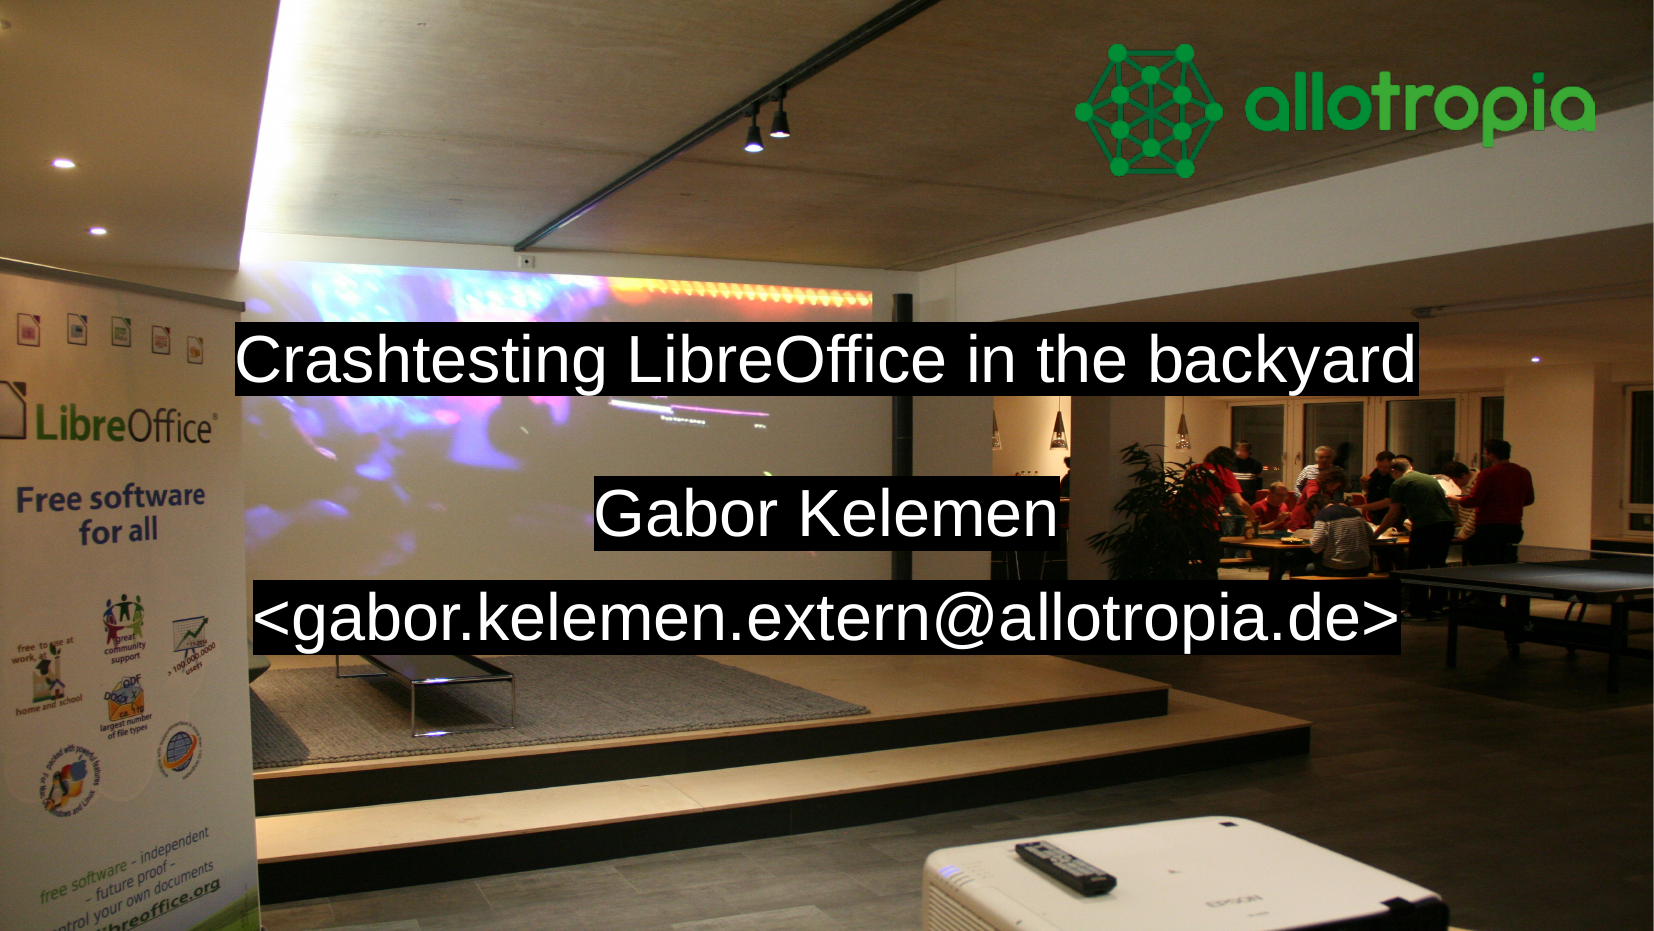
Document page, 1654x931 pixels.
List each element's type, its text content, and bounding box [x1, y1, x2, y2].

list Crashtesting LibreOffice in the backyard [82, 217, 1571, 475]
list Gabor Kelemen <gabor.kelemen.extern@allotropia.de> [82, 475, 1571, 733]
picture [0, 0, 1654, 931]
